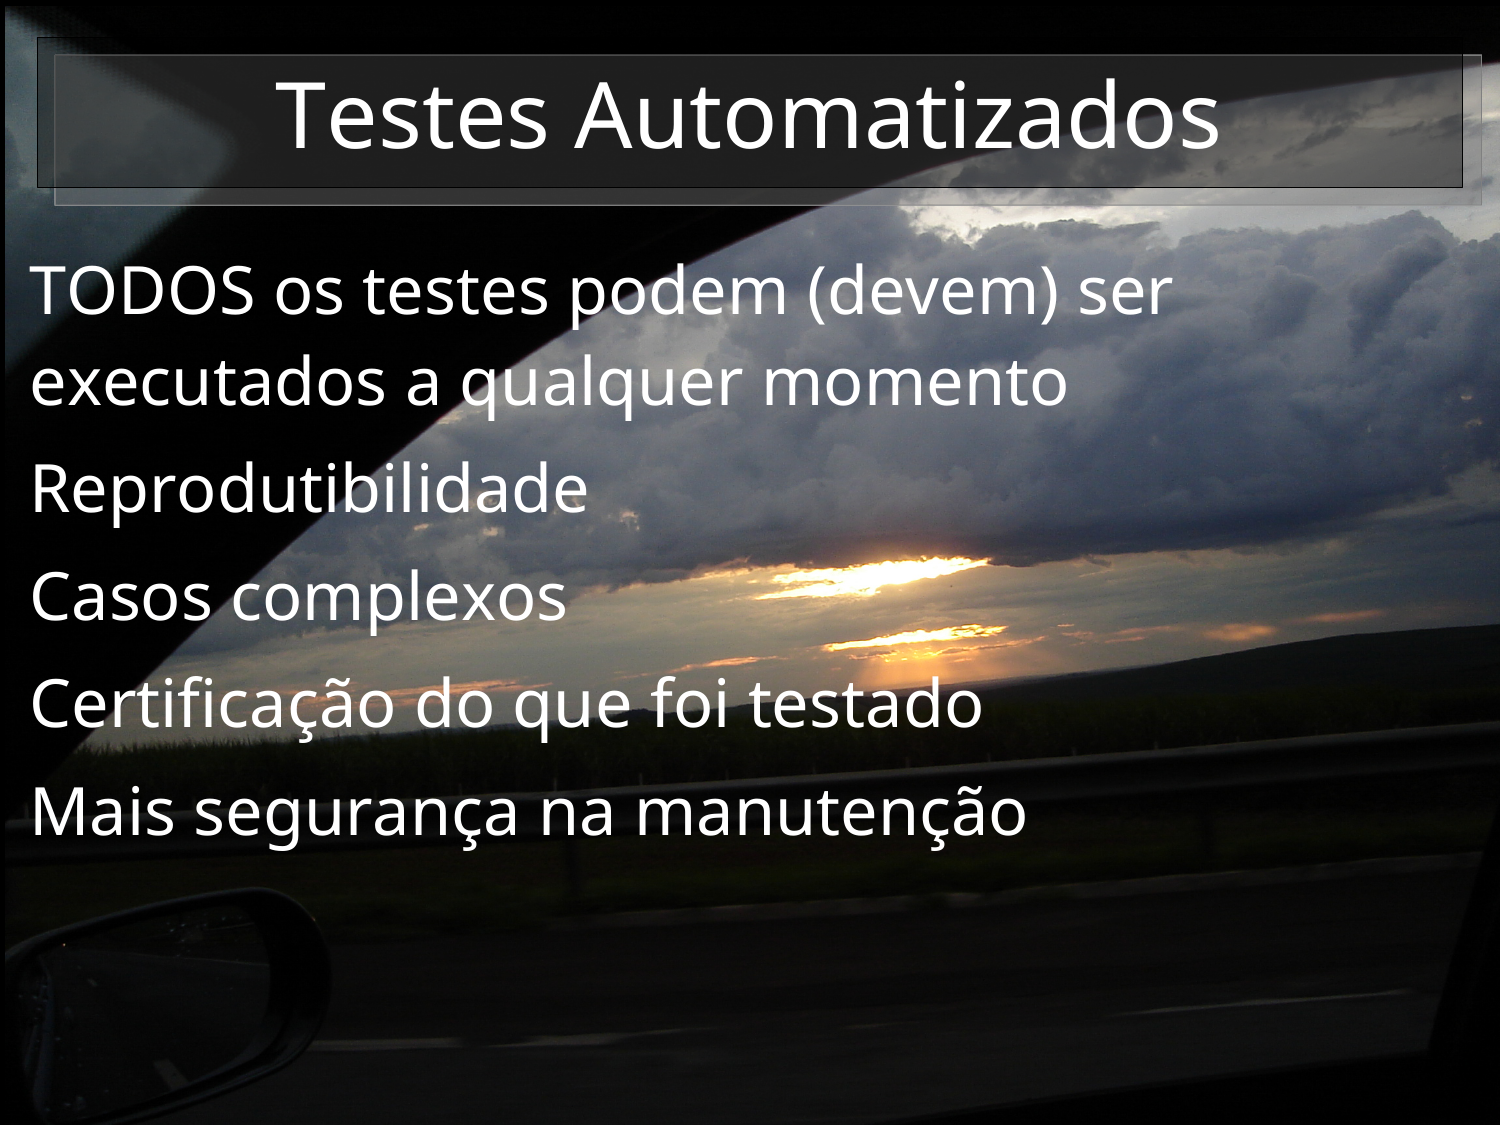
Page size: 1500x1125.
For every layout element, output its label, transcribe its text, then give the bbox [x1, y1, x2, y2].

title Testes Automatizados [29, 38, 1470, 188]
list TODOS os testes podem (devem) ser executados a qualquer momento Reprodutibilidade Casos complexos Certificação do que foi testado Mais segurança na manutenção [29, 243, 1470, 1031]
picture [5, 6, 1500, 1125]
